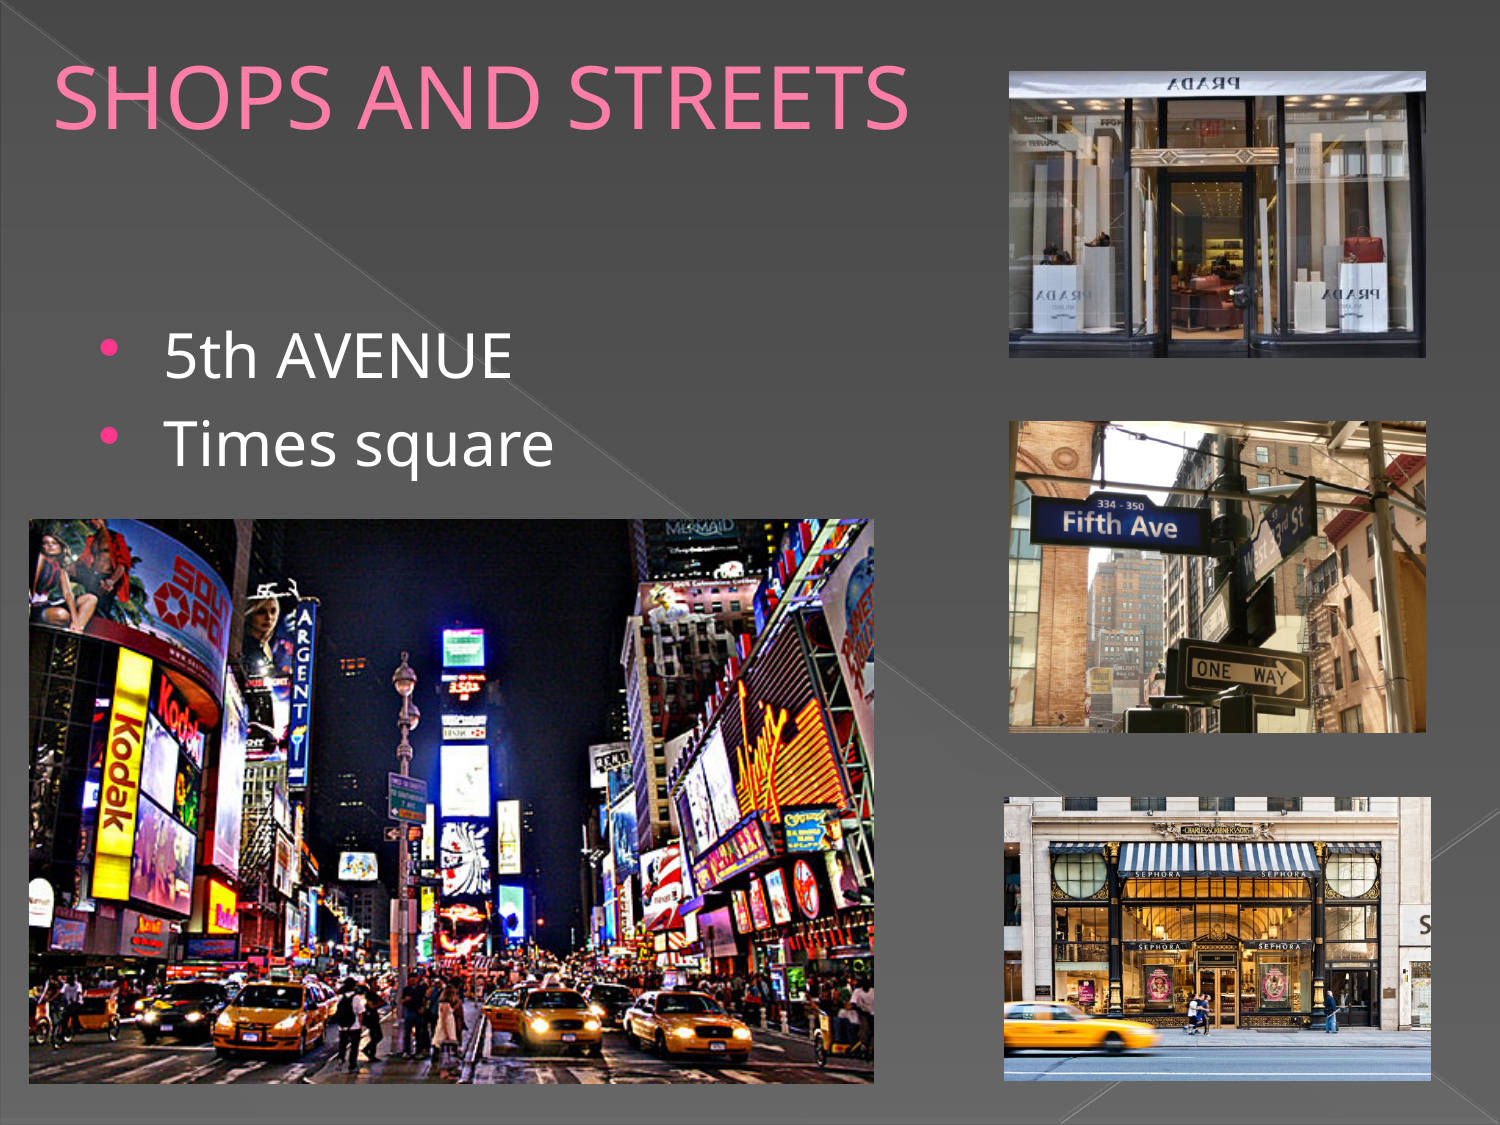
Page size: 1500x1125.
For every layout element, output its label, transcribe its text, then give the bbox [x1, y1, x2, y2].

list 5th AVENUE Times square [75, 308, 1425, 1059]
picture [1009, 421, 1426, 733]
title SHOPS AND STREETS [0, 0, 1309, 209]
picture [1009, 71, 1426, 358]
picture [29, 519, 874, 1084]
picture [1004, 797, 1431, 1081]
